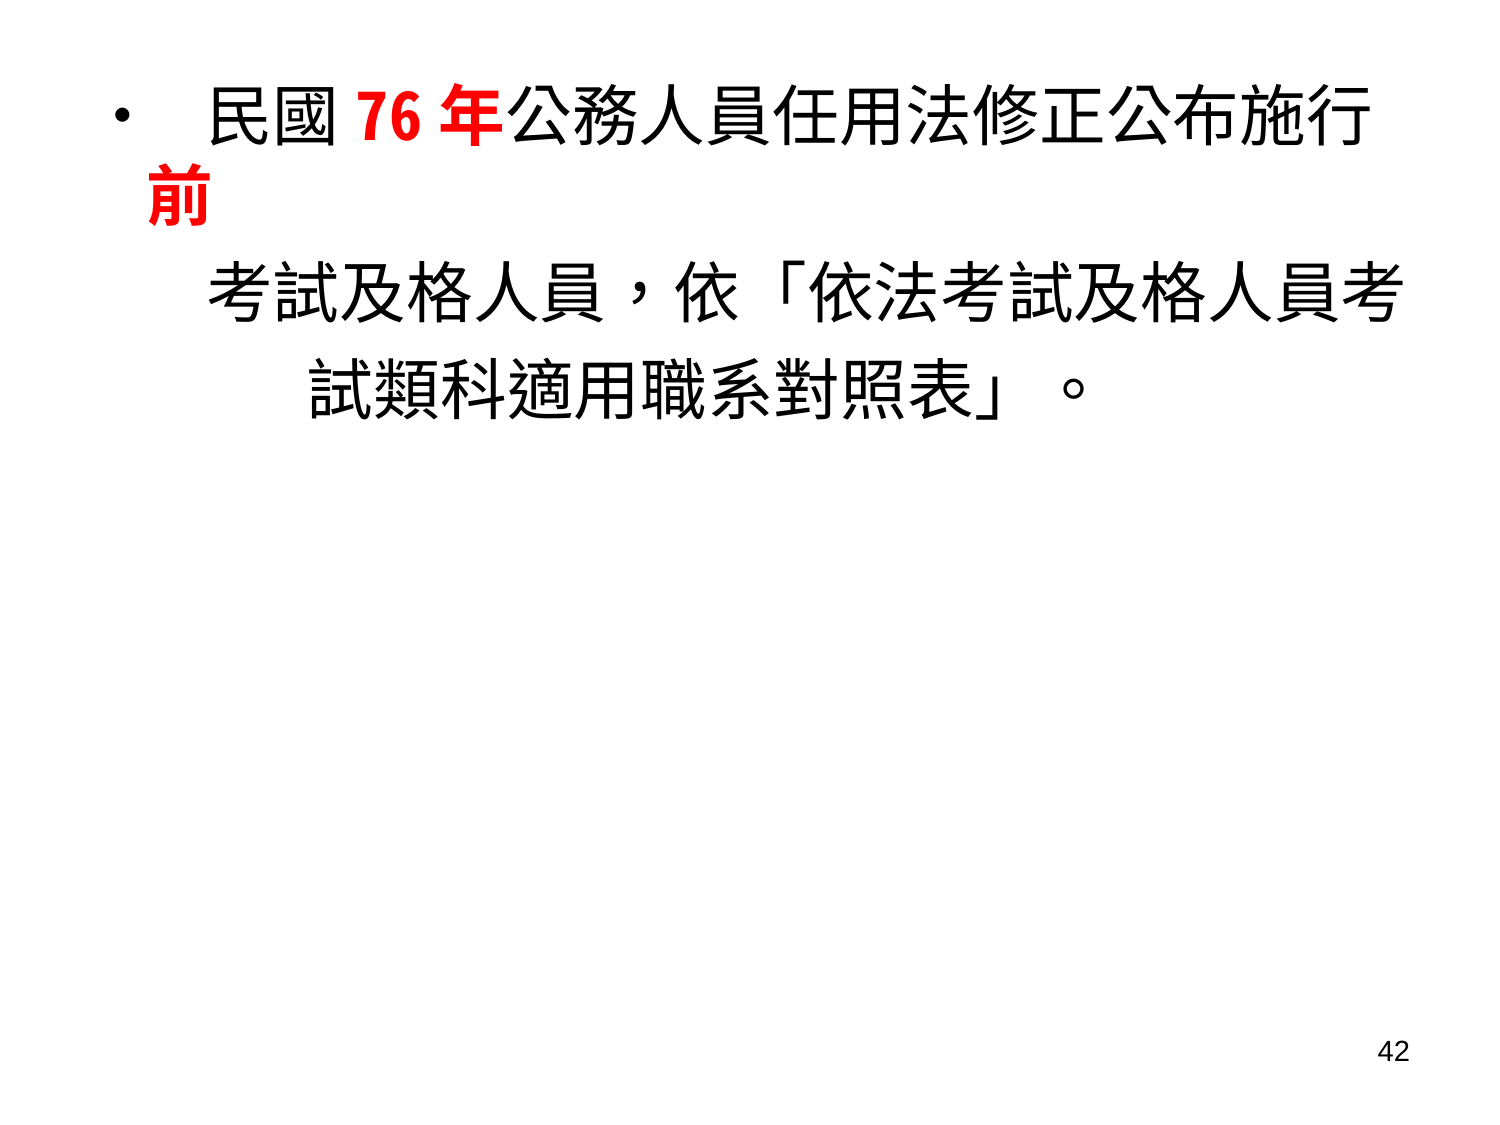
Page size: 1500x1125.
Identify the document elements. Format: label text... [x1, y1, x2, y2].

list • 民國76年公務人員任用法修正公布施行前 考試及格人員，依「依法考試及格人員考 試類科適用職系對照表」。 [75, 66, 1426, 1005]
